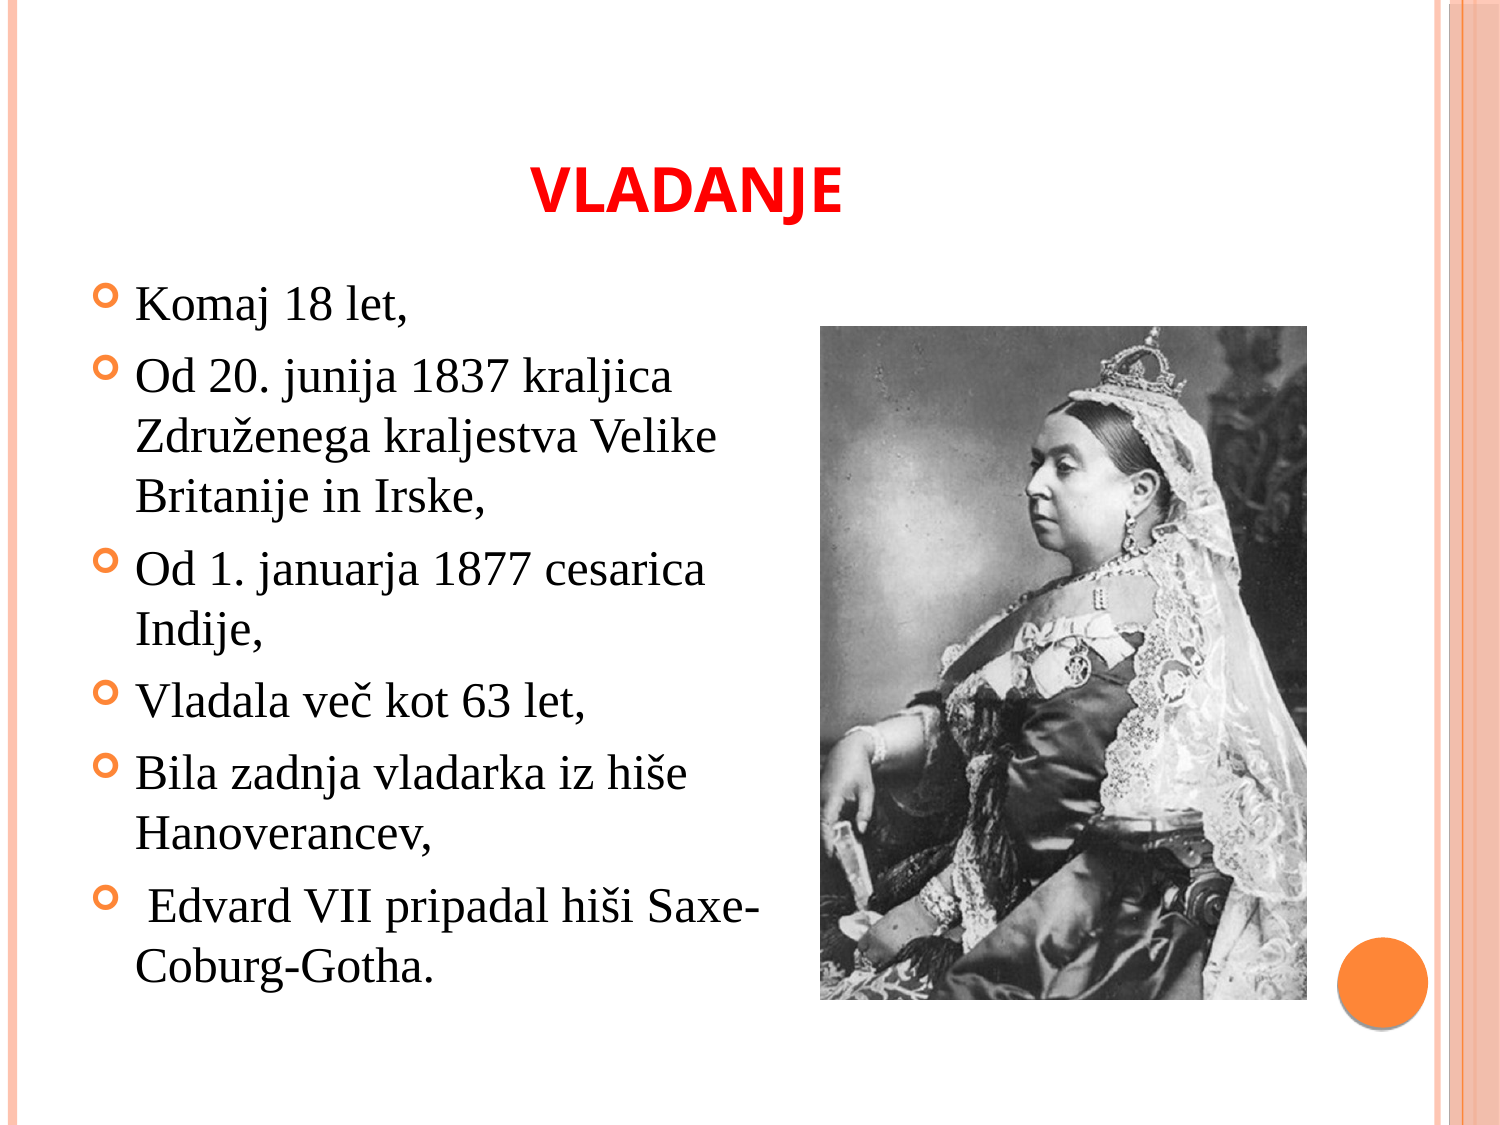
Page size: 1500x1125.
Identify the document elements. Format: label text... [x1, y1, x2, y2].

title vladanje [75, 45, 1300, 233]
list Komaj 18 let, Od 20. junija 1837 kraljica Združenega kraljestva Velike Britanije in Irske, Od 1. januarja 1877 cesarica Indije, Vladala več kot 63 let, Bila zadnja vladarka iz hiše Hanoverancev, Edvard VII pripadal hiši Saxe-Coburg-Gotha. [75, 262, 845, 1062]
picture [820, 326, 1307, 1000]
